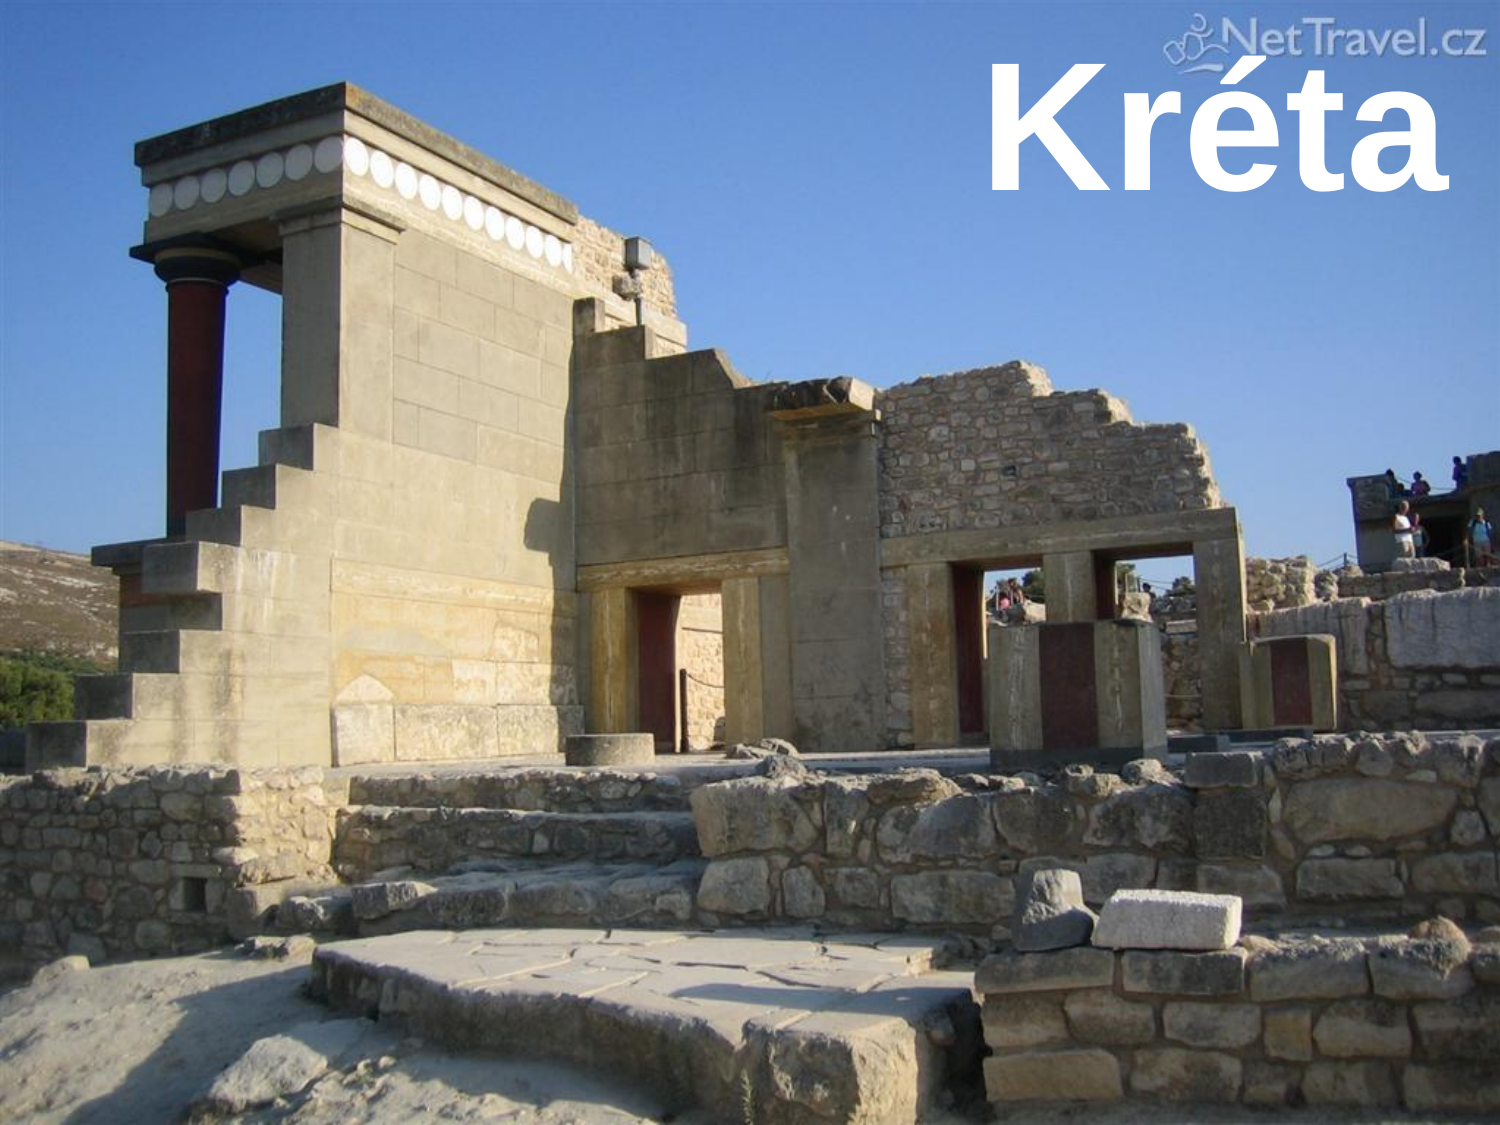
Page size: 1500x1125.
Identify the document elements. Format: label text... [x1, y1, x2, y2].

picture [0, 0, 1500, 1125]
text_box Kréta [812, 0, 1500, 236]
